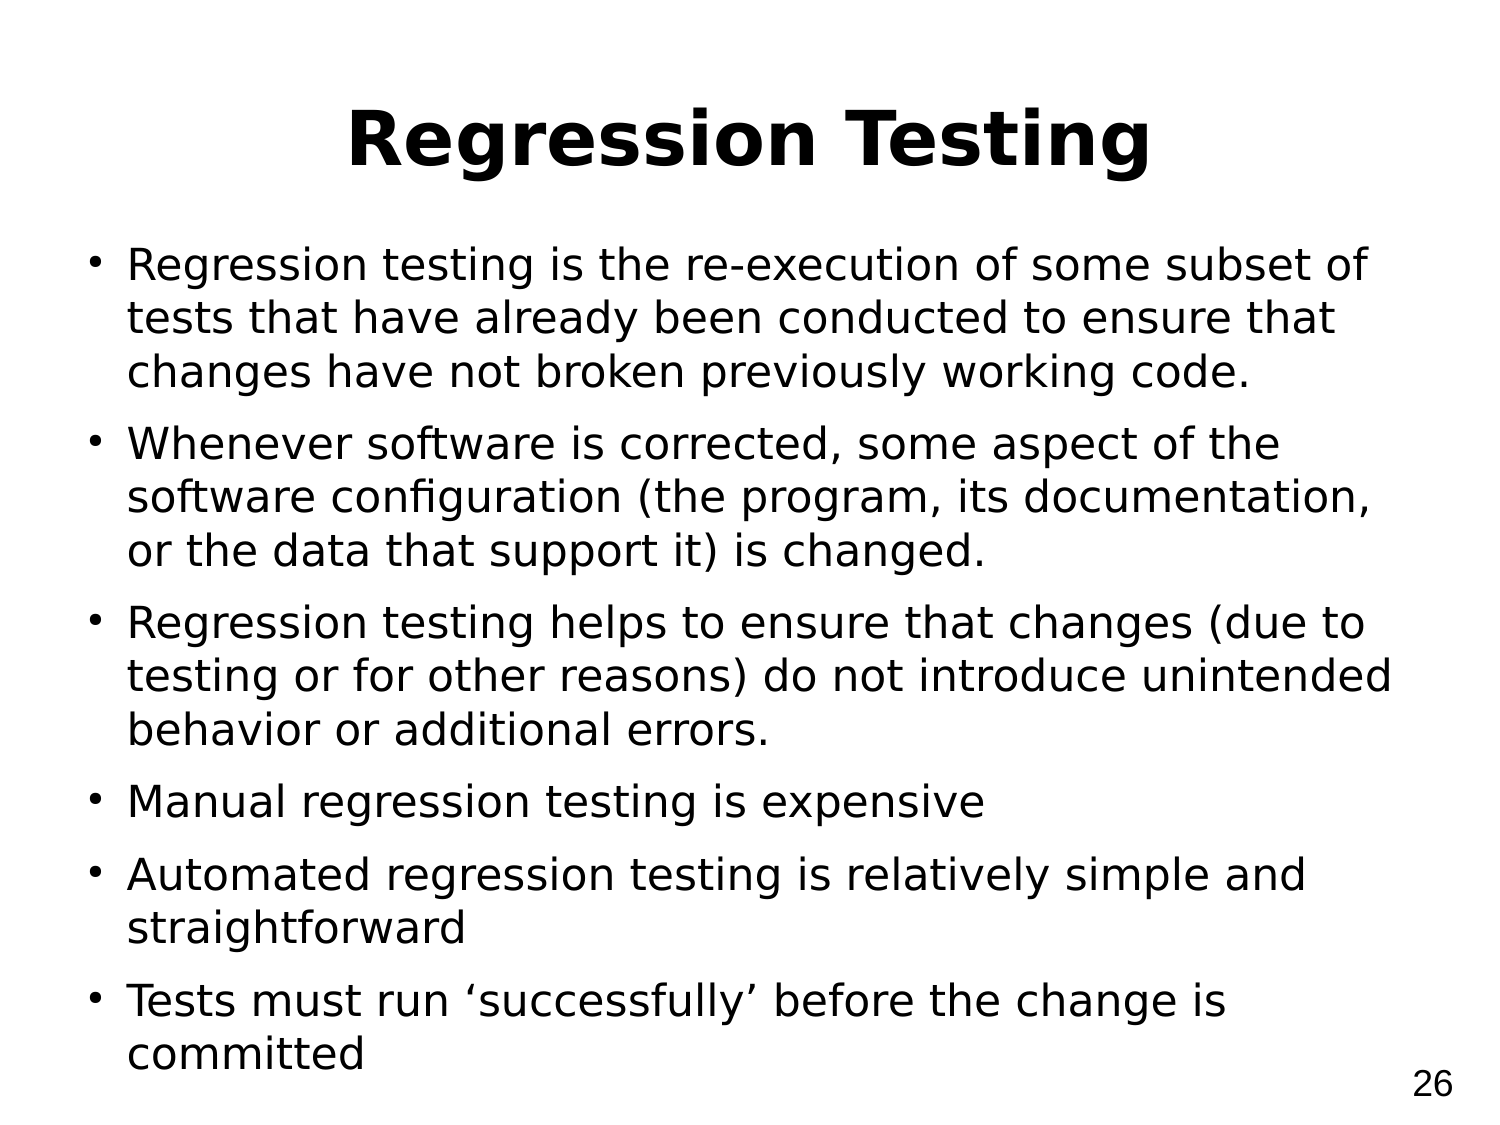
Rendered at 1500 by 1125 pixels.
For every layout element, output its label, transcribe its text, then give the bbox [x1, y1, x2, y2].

title Regression Testing [75, 56, 1425, 189]
list Regression testing is the re-execution of some subset of tests that have already been conducted to ensure that changes have not broken previously working code. Whenever software is corrected, some aspect of the software configuration (the program, its documentation, or the data that support it) is changed. Regression testing helps to ensure that changes (due to testing or for other reasons) do not introduce unintended behavior or additional errors. Manual regression testing is expensive Automated regression testing is relatively simple and straightforward Tests must run ‘successfully’ before the change is committed [75, 236, 1425, 1093]
